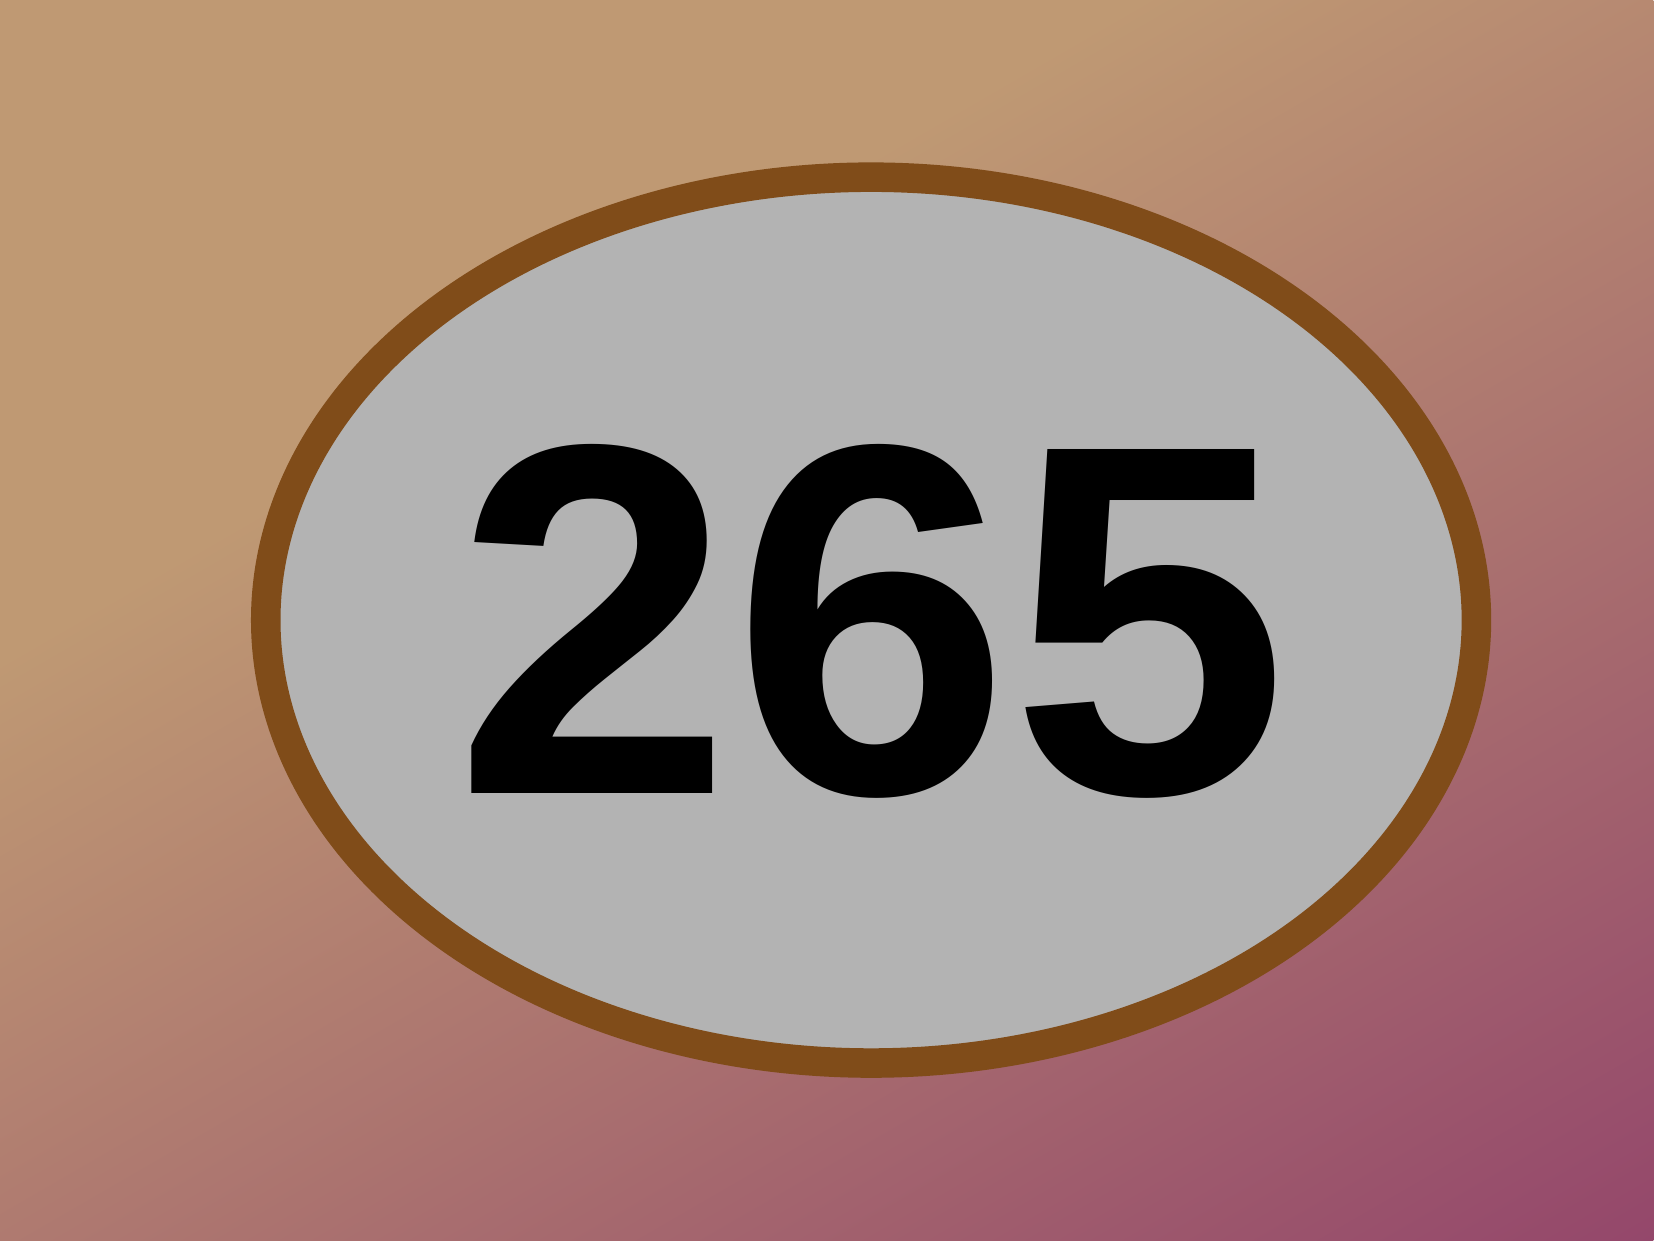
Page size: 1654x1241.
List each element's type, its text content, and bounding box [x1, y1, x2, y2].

text_box 265 [265, 177, 1477, 1064]
